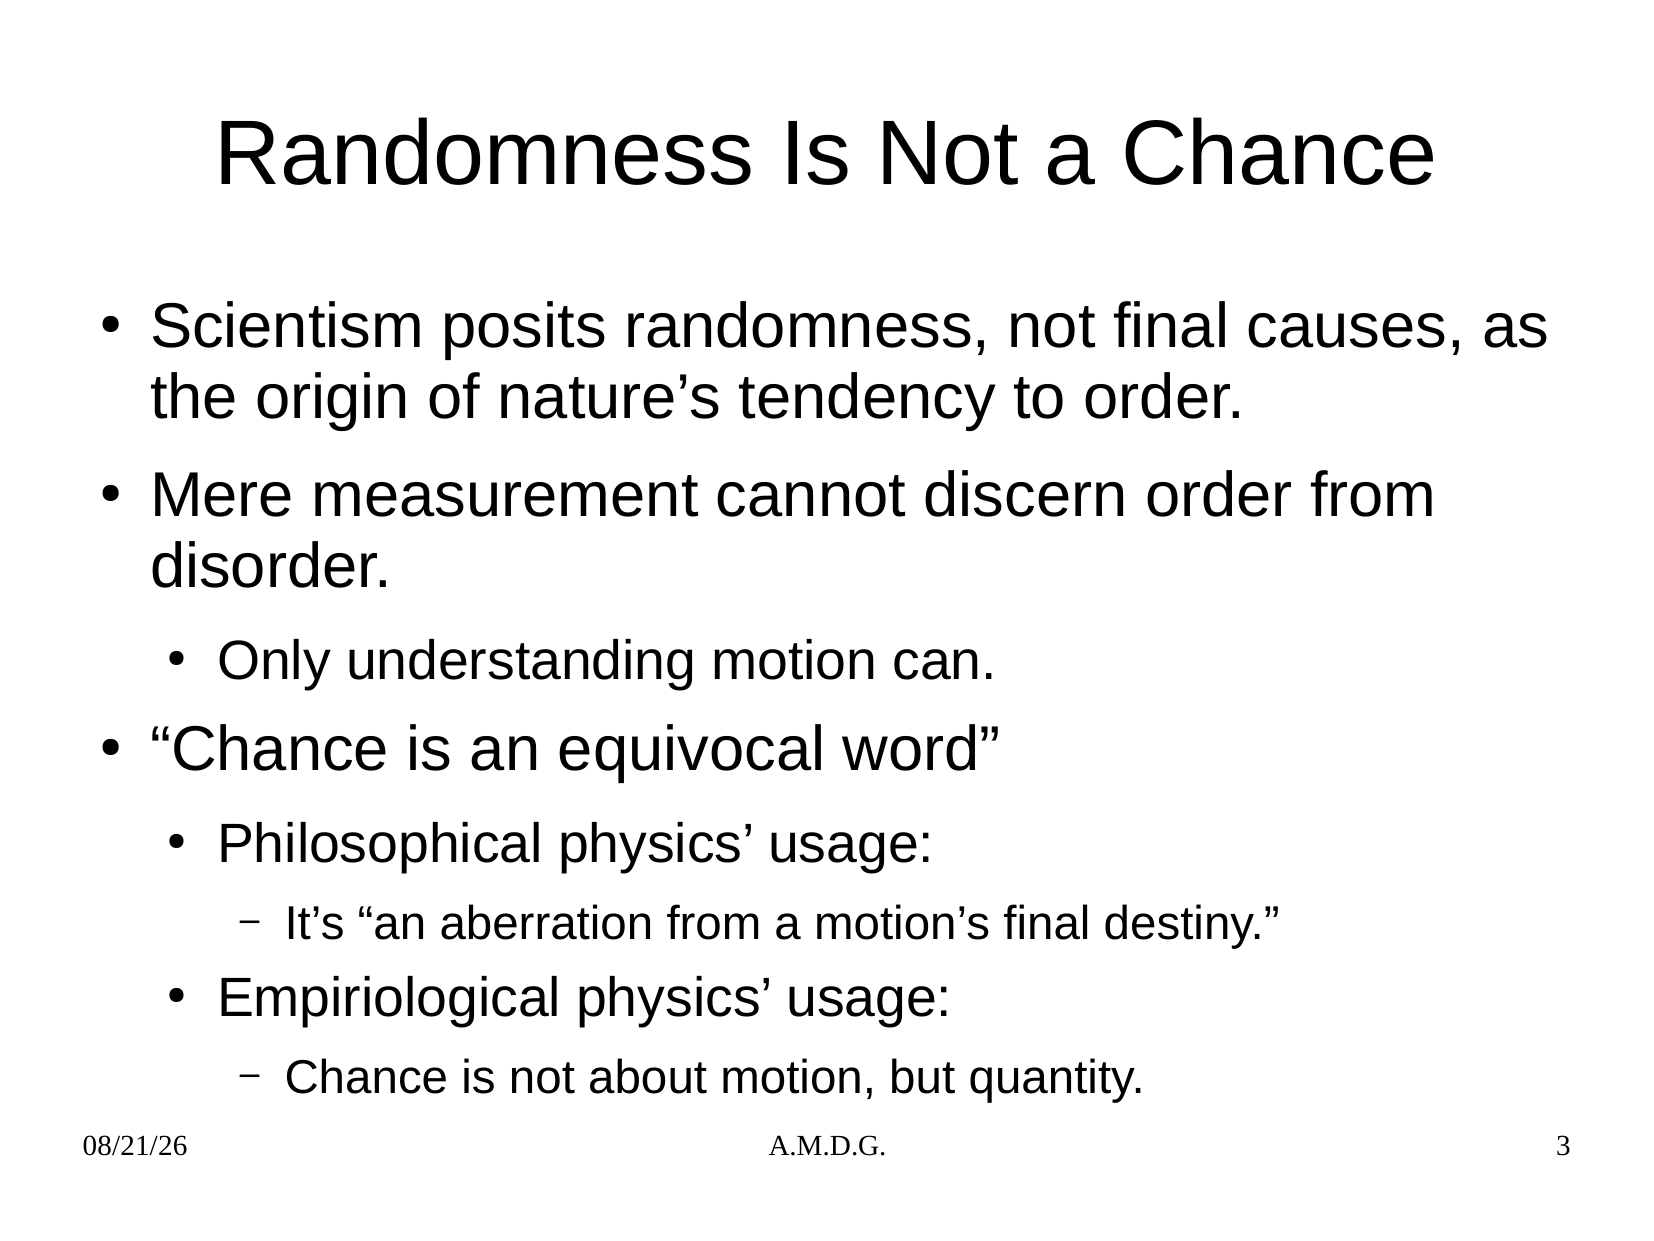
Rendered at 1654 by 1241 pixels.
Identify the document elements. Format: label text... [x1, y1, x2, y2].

title Randomness Is Not a Chance [82, 49, 1571, 257]
list Scientism posits randomness, not final causes, as the origin of nature’s tendency to order. Mere measurement cannot discern order from disorder. Only understanding motion can. “Chance is an equivocal word” Philosophical physics’ usage: It’s “an aberration from a motion’s final destiny.” Empiriological physics’ usage: Chance is not about motion, but quantity. [82, 290, 1571, 1109]
